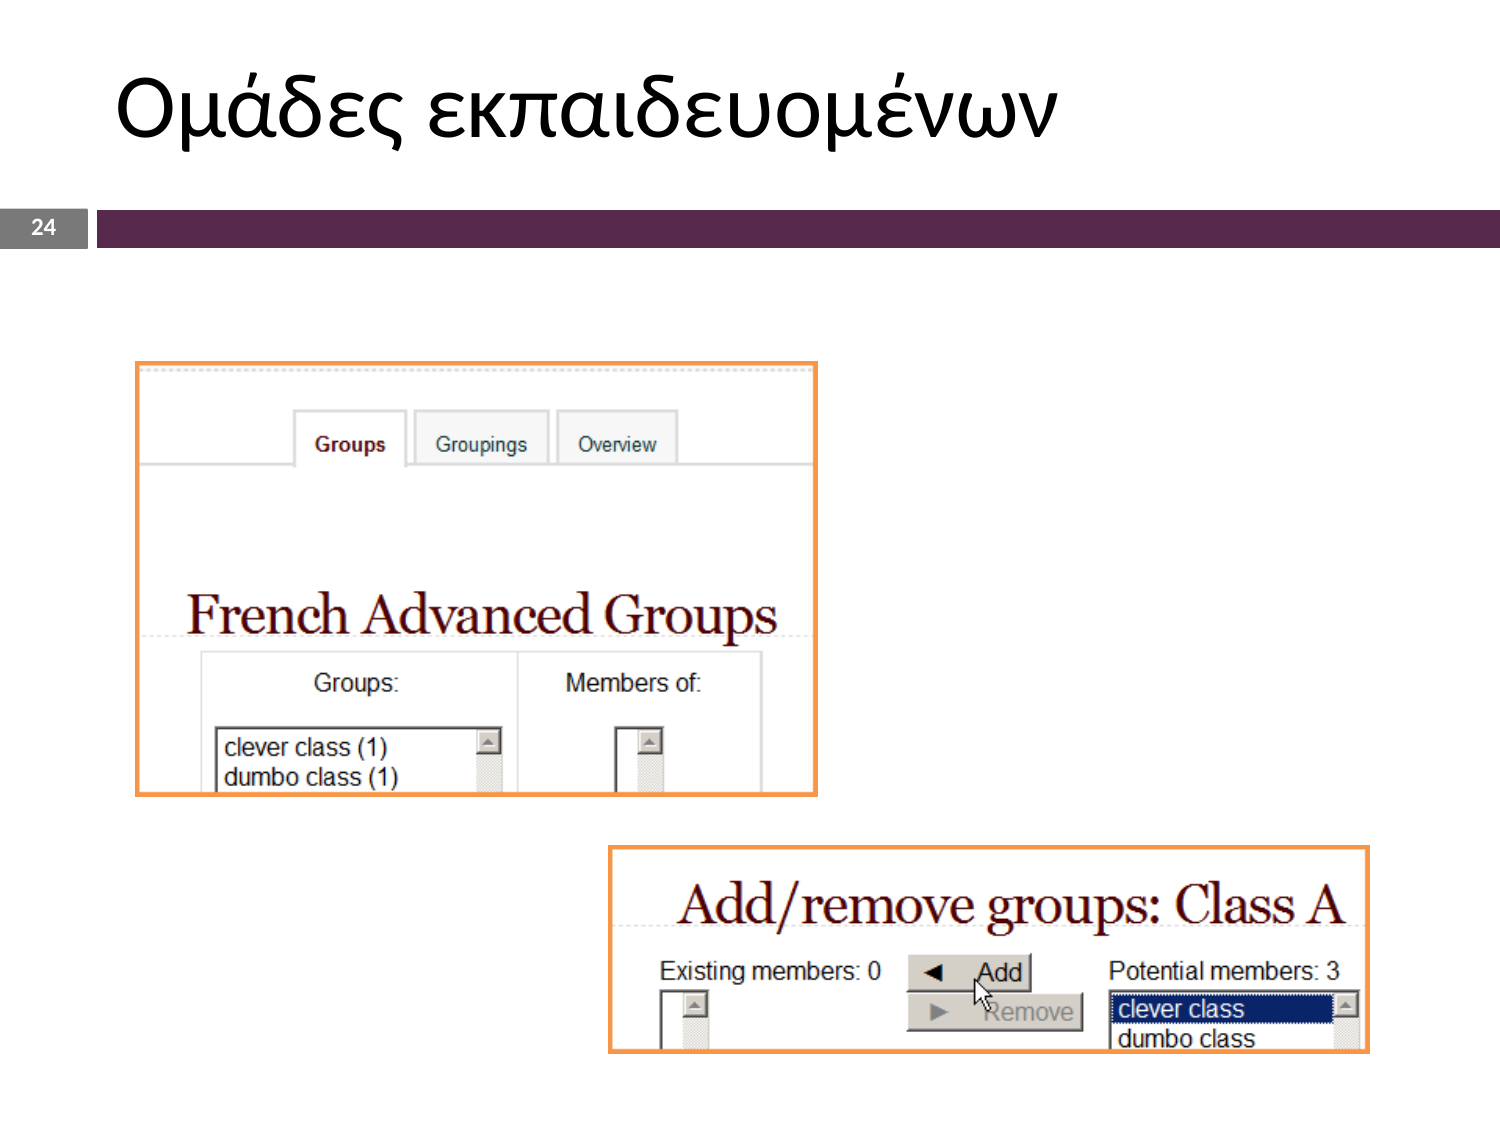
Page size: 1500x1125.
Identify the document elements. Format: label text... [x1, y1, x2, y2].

picture [608, 846, 1370, 1054]
text_box 24 [0, 208, 88, 249]
title Ομάδες εκπαιδευομένων [100, 19, 1438, 182]
picture [135, 361, 818, 797]
